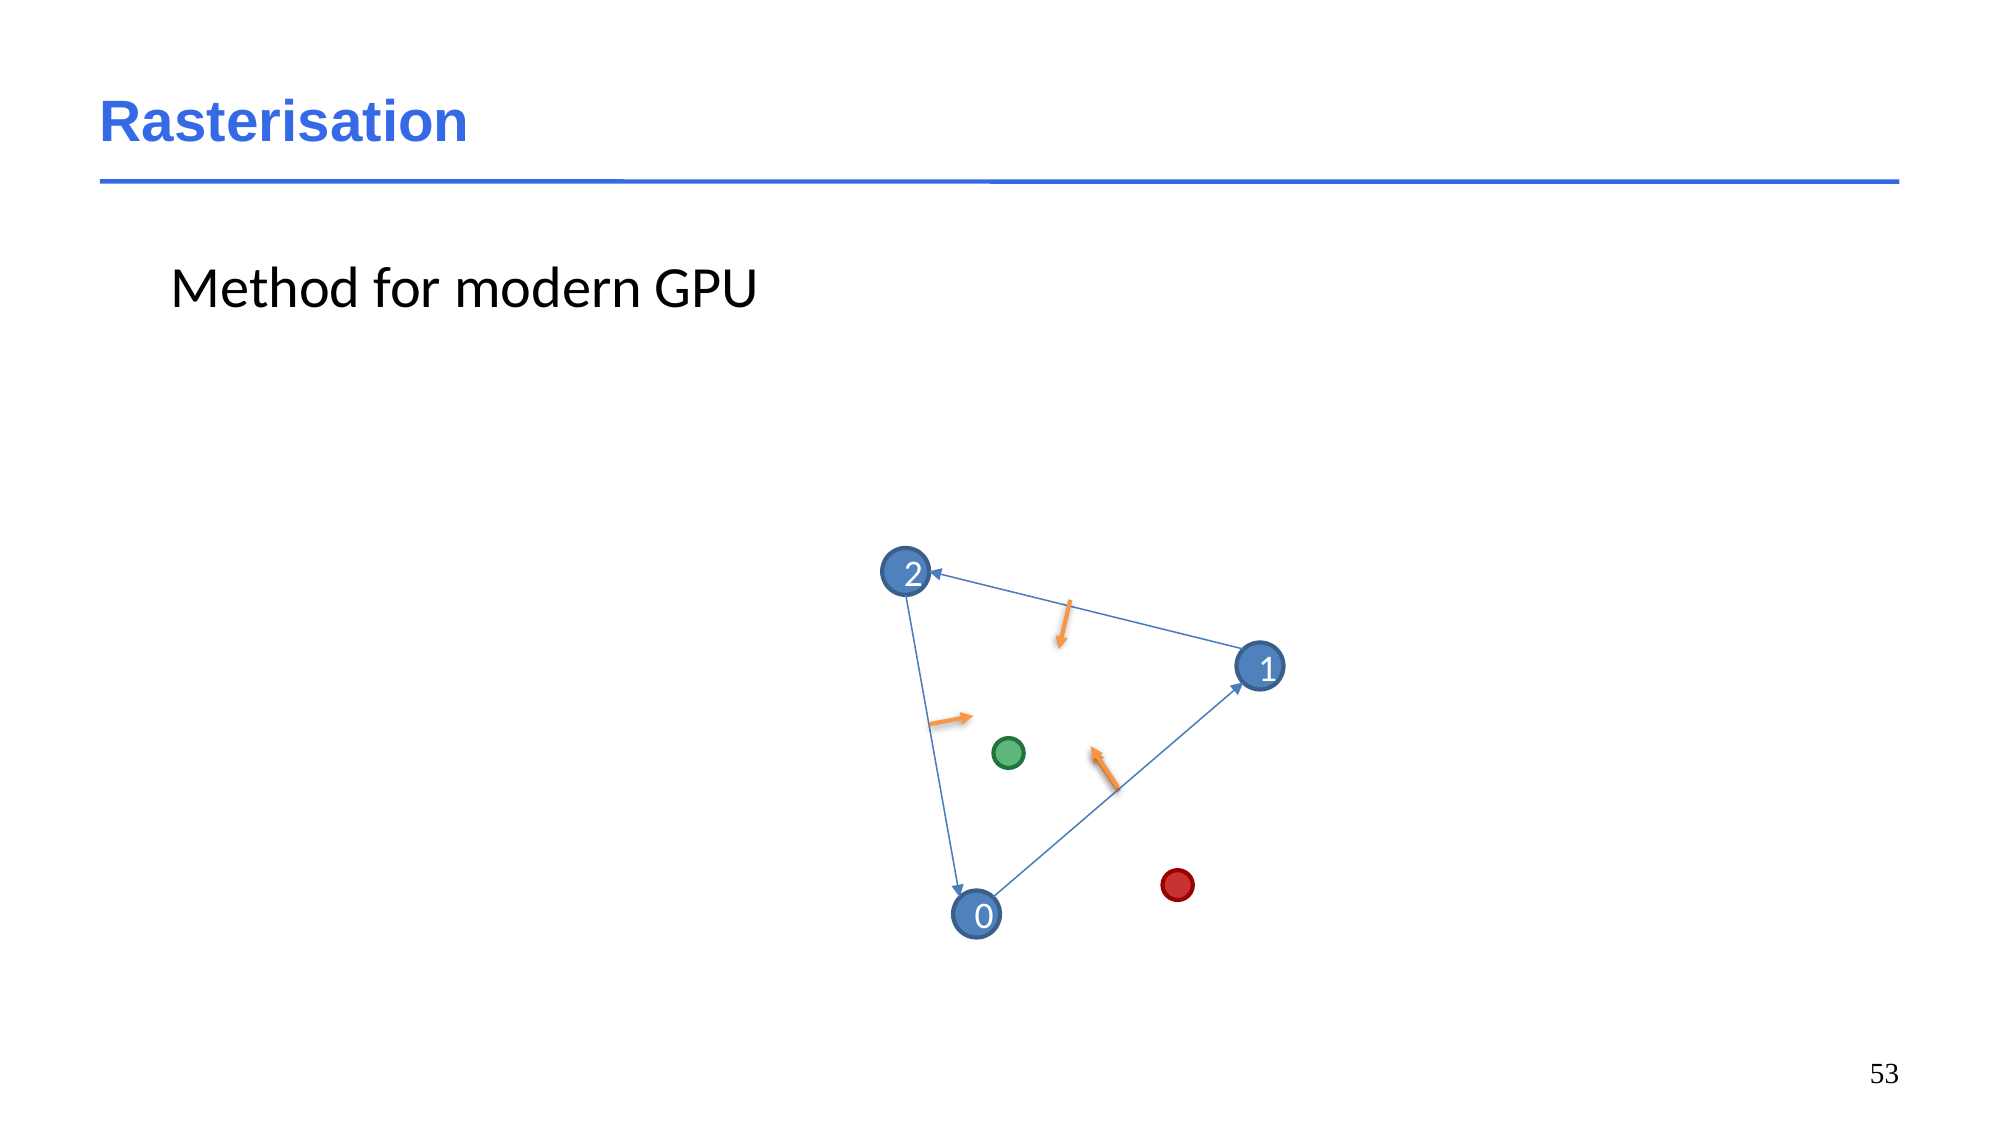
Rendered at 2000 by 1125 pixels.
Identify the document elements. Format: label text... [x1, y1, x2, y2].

text_box 2 [882, 547, 930, 595]
text_box [1162, 870, 1193, 901]
list Method for modern GPU [100, 263, 1900, 976]
title Rasterisation [99, 27, 1900, 215]
text_box 1 [1236, 642, 1284, 690]
text_box 0 [953, 890, 1001, 938]
text_box [993, 738, 1024, 768]
